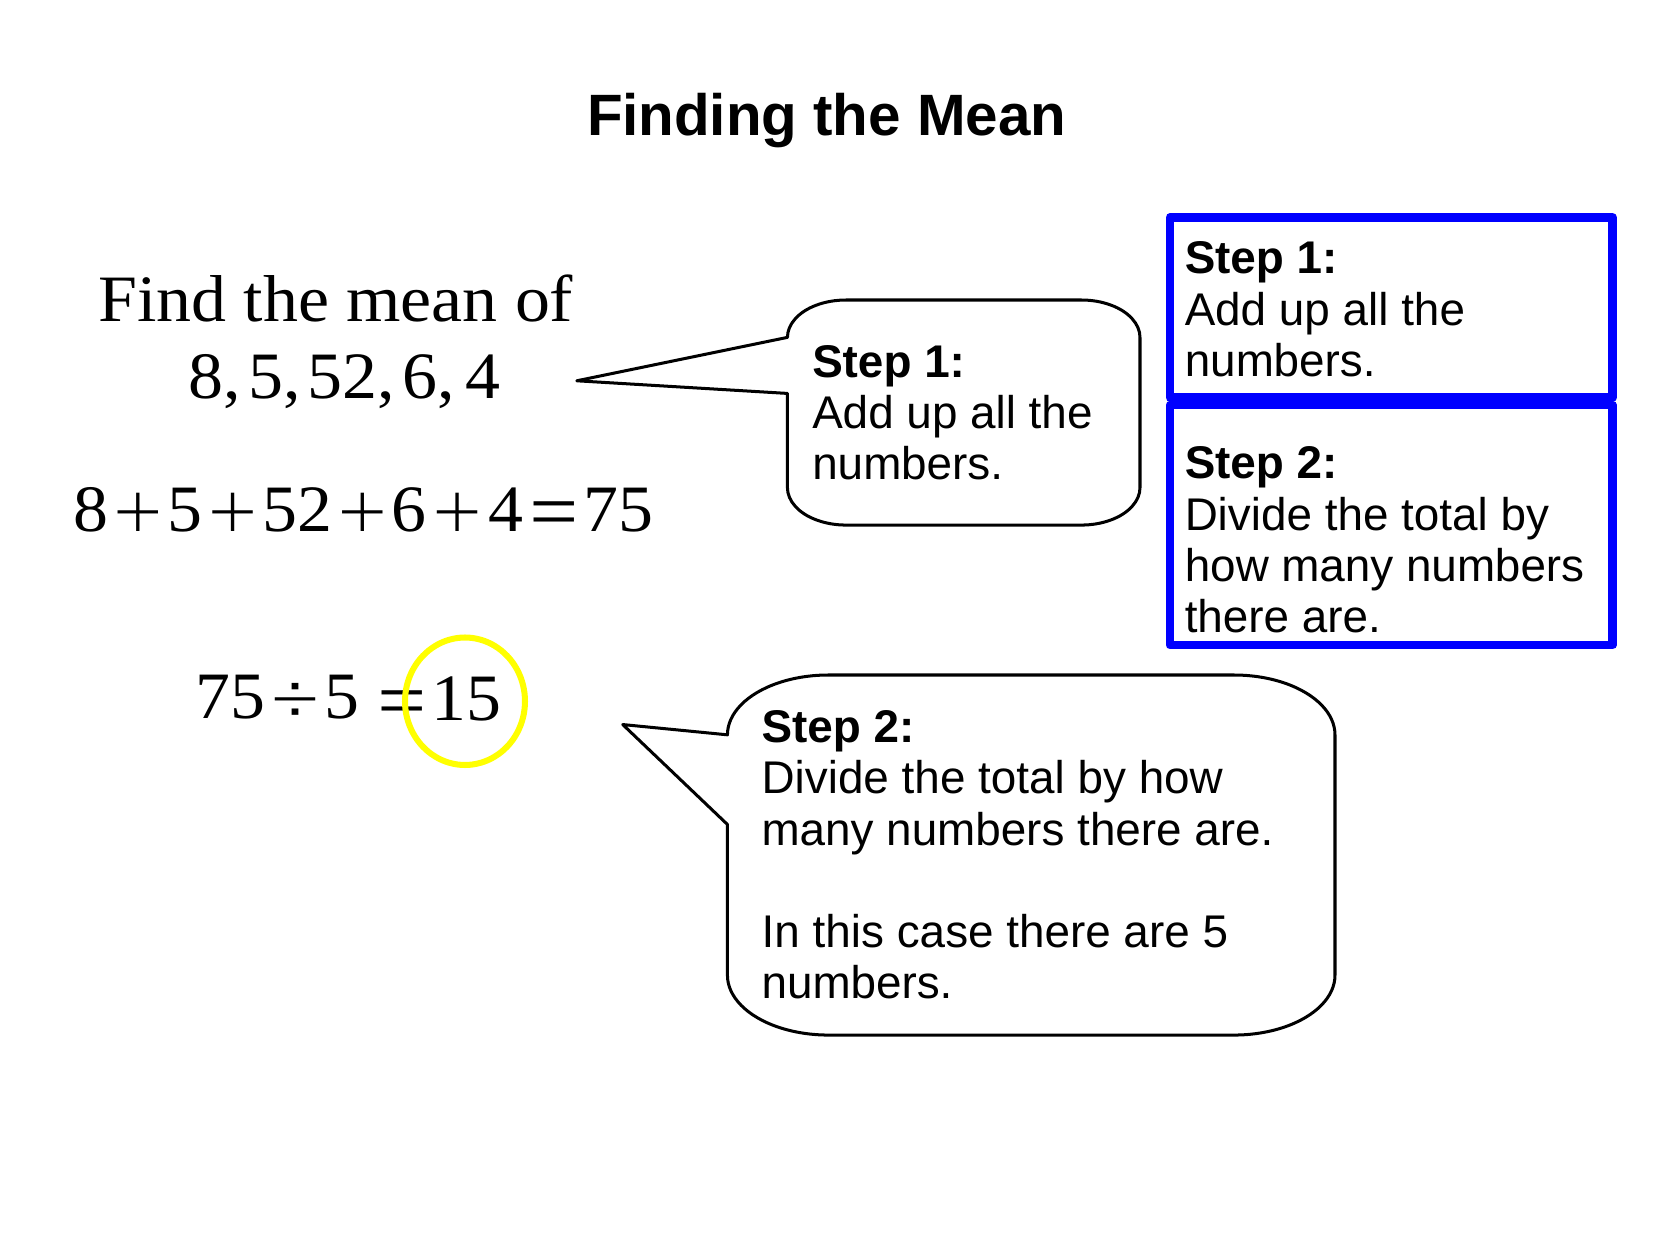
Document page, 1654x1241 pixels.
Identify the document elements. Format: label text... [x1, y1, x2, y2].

chart [188, 660, 414, 757]
text_box Step 1: Add up all the numbers. [600, 300, 1141, 526]
chart [90, 262, 600, 413]
text_box Step 1: Add up all the numbers. Step 2: Divide the total by how many numbers there are. [1174, 225, 1608, 393]
chart [67, 472, 661, 546]
text_box Step 1: Add up all the numbers. Step 2: Divide the total by how many numbers there are. [1170, 225, 1628, 808]
chart [409, 661, 508, 736]
text_box Finding the Mean [296, 75, 1357, 157]
text_box Step 2: Divide the total by how many numbers there are. In this case there are 5 numbers. [622, 675, 1336, 1036]
text_box Step 1: Add up all the numbers. Step 2: Divide the total by how many numbers there are. [1174, 409, 1608, 641]
